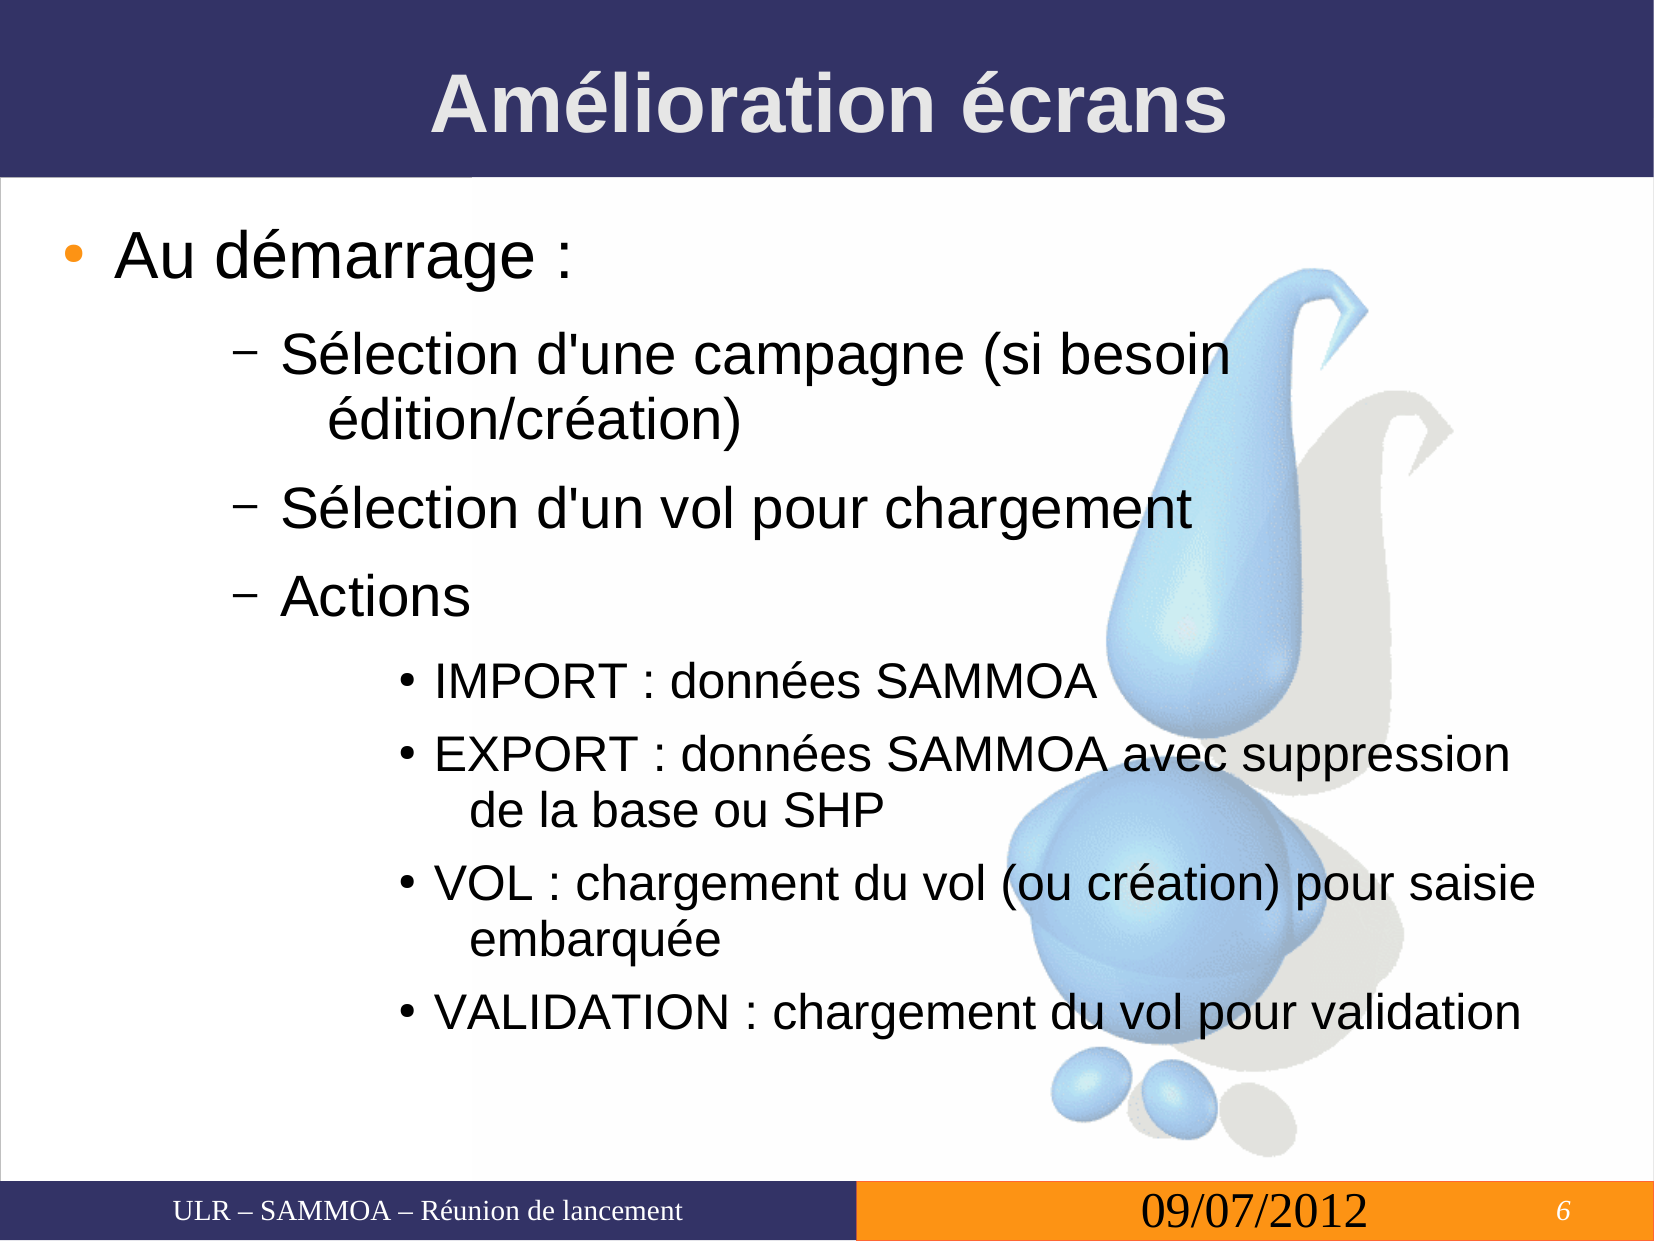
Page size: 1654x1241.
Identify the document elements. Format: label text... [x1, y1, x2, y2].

list Au démarrage : Sélection d'une campagne (si besoin édition/création) Sélection d'un vol pour chargement Actions IMPORT : données SAMMOA EXPORT : données SAMMOA avec suppression de la base ou SHP VOL : chargement du vol (ou création) pour saisie embarquée VALIDATION : chargement du vol pour validation [44, 217, 1550, 1150]
picture [472, 178, 1654, 1181]
title Amélioration écrans [123, 0, 1536, 208]
